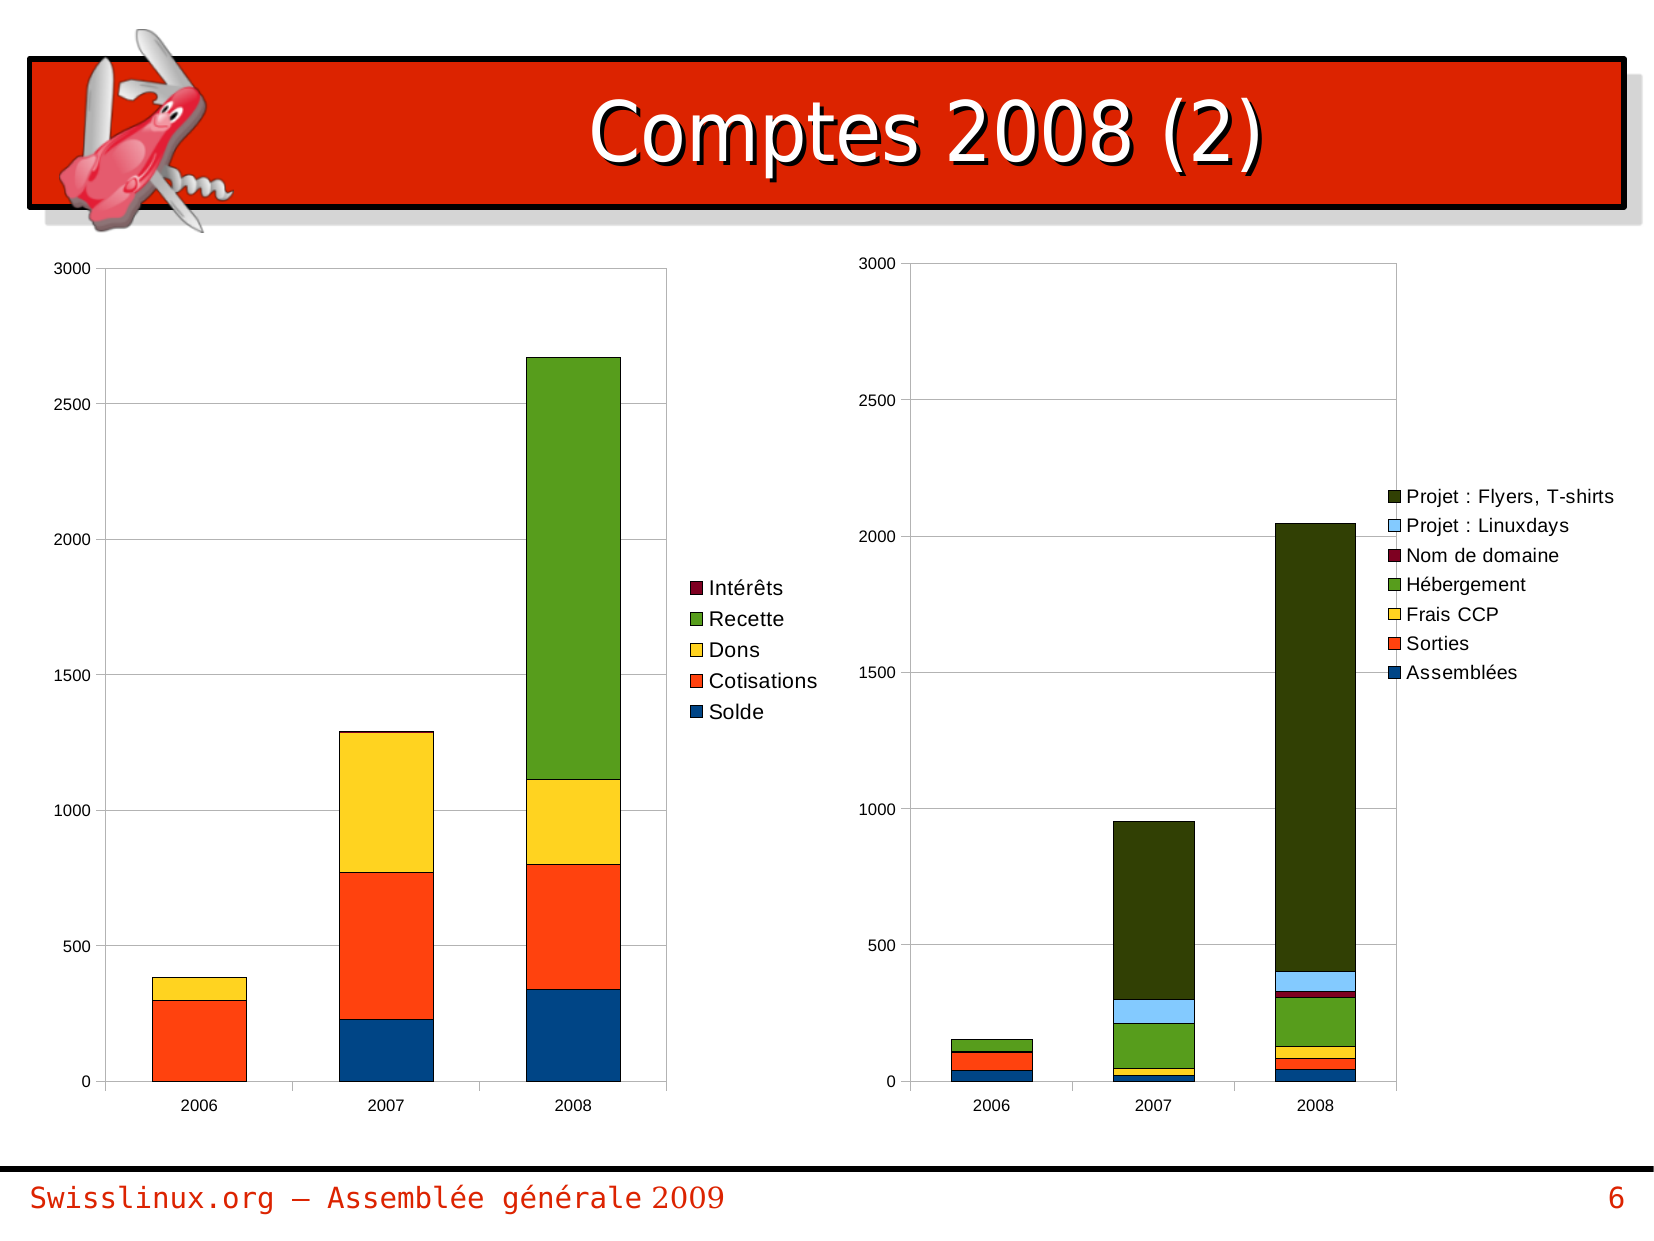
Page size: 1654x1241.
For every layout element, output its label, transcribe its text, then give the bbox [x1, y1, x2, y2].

picture [59, 29, 234, 233]
chart [37, 236, 1625, 1152]
title Comptes 2008 (2) [259, 84, 1595, 182]
